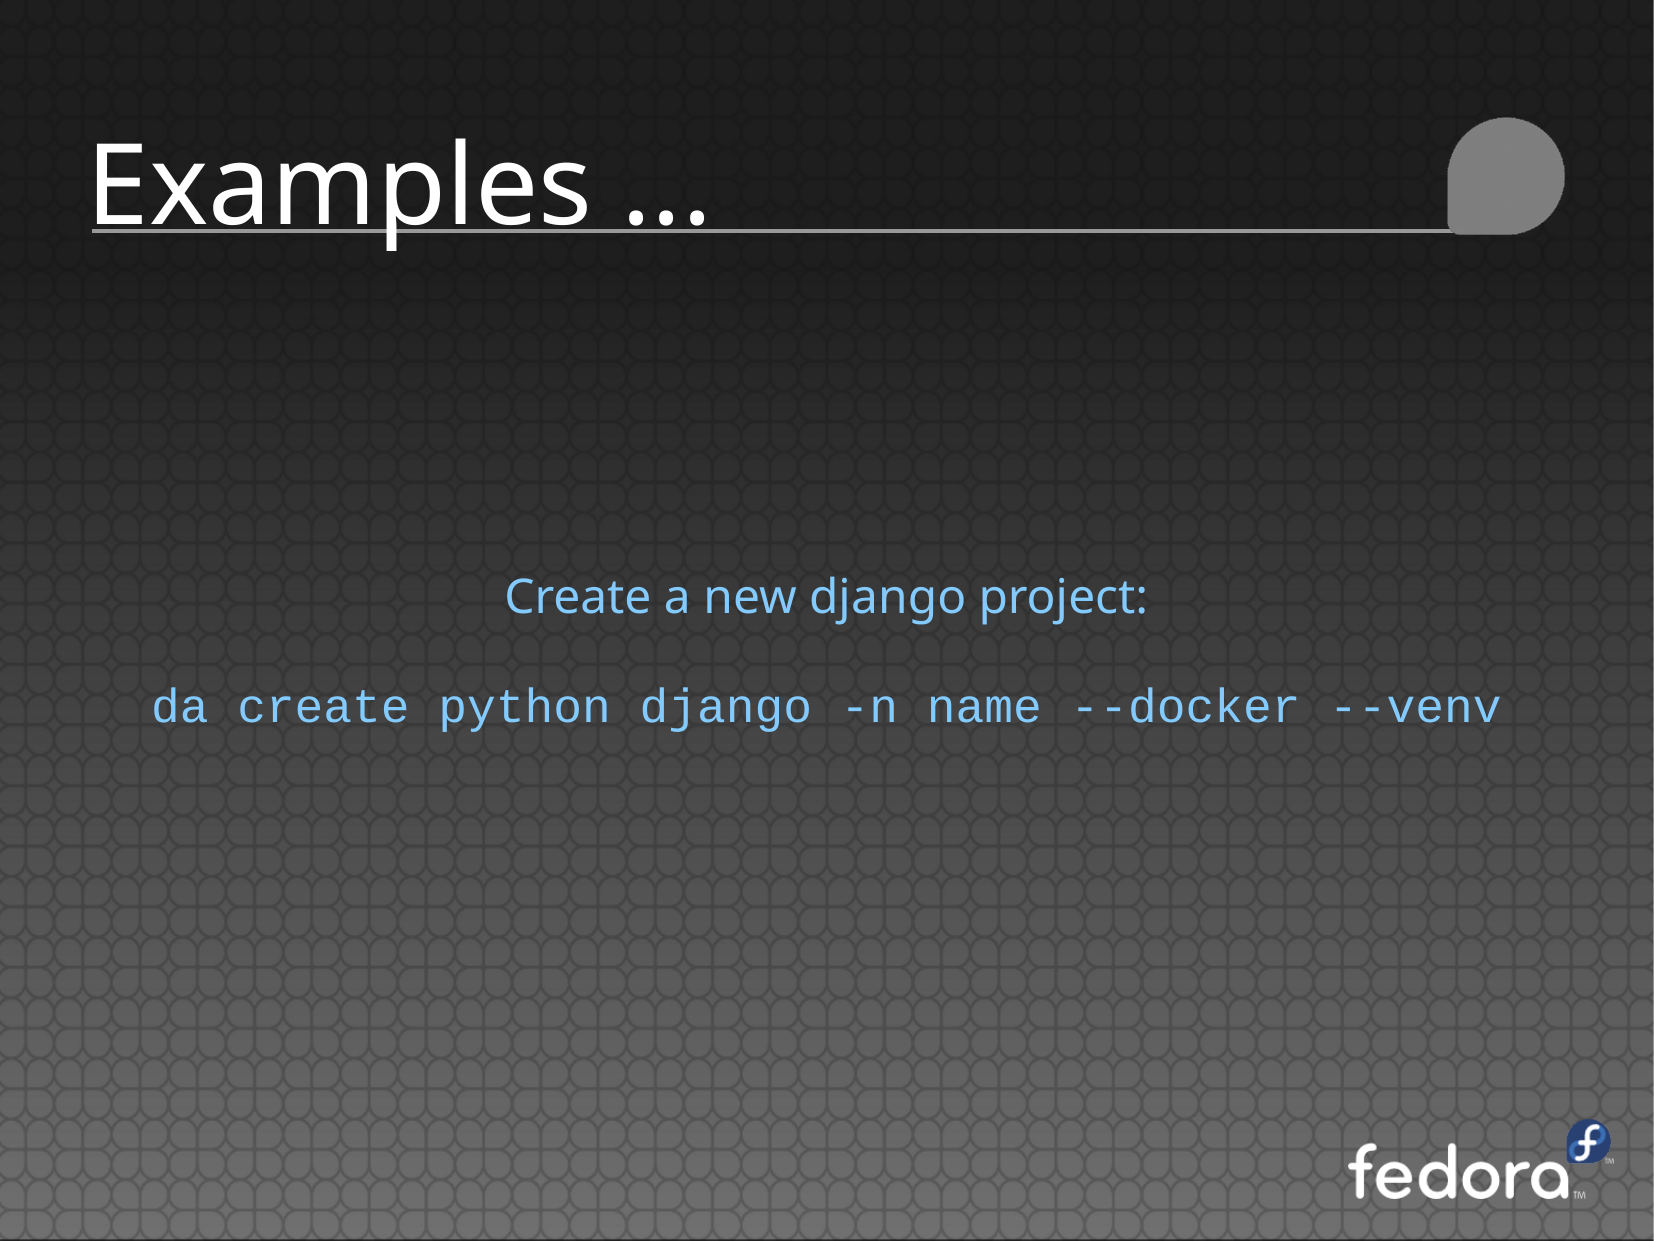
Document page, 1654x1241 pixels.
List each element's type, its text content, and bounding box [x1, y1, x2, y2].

subtitle Create a new django project: da create python django -n name --docker --venv [82, 290, 1571, 1010]
picture [0, 0, 1654, 1241]
title Examples ... [86, 109, 1576, 253]
